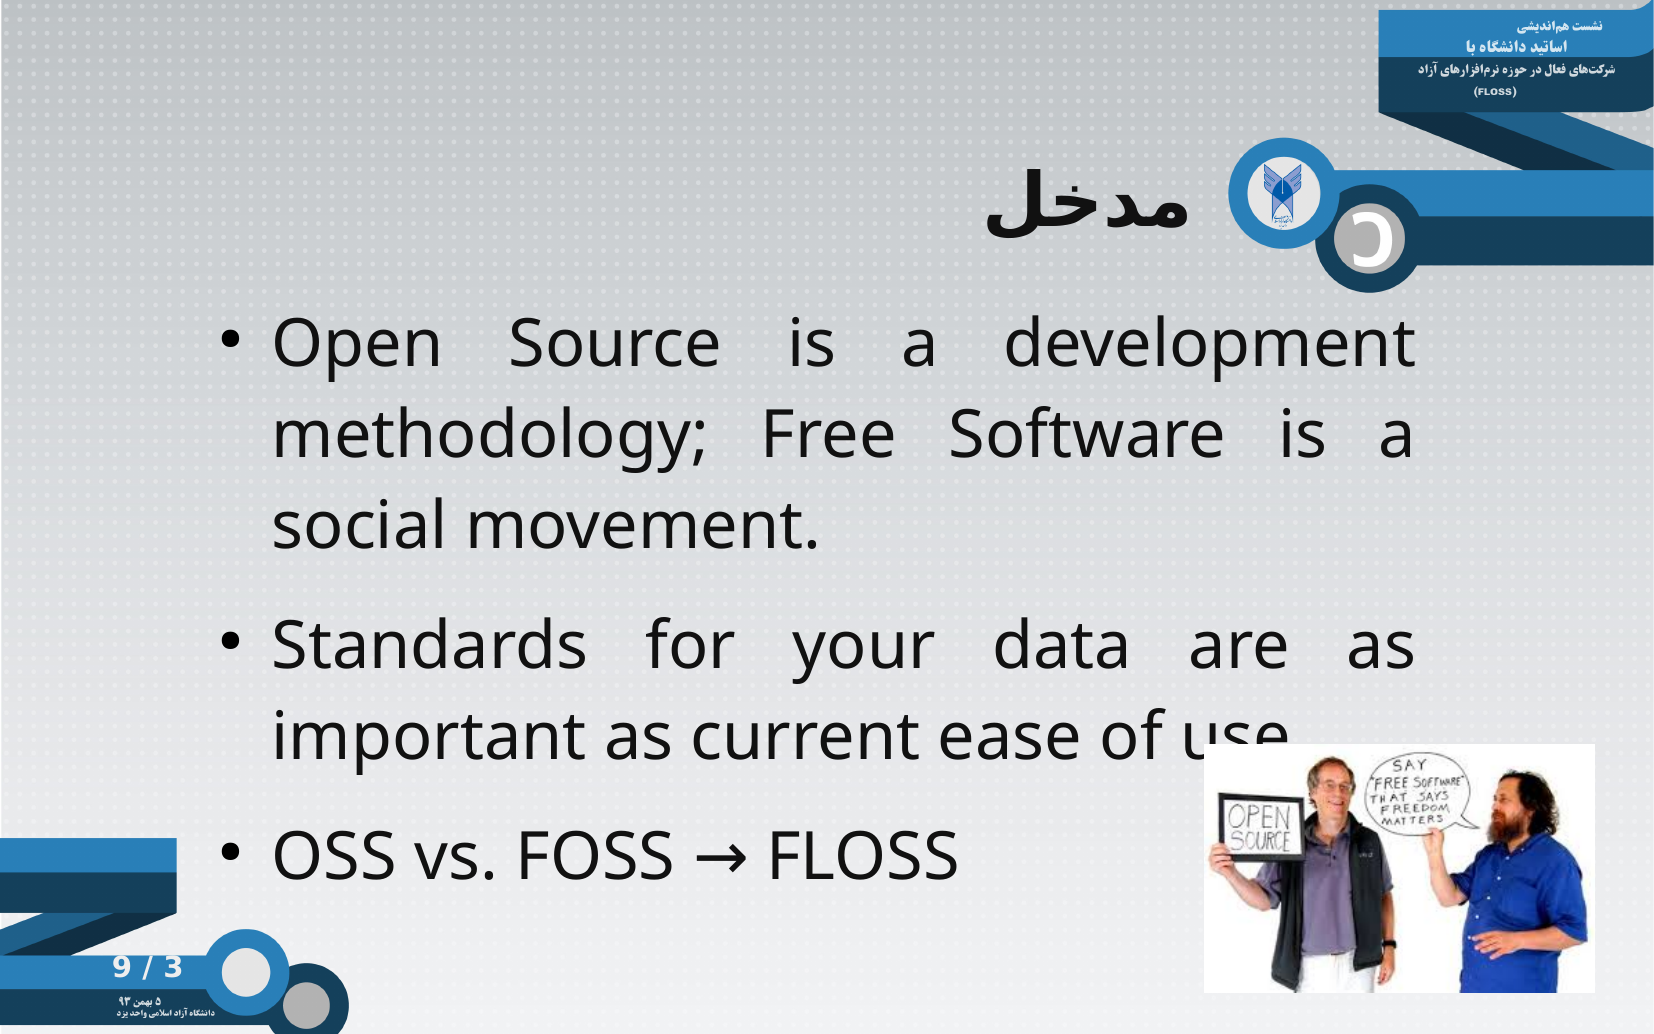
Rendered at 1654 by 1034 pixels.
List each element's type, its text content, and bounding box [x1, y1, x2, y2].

title مدخل [200, 128, 1193, 272]
picture [0, 0, 1654, 1034]
list Open Source is a development methodology; Free Software is a social movement. Standards for your data are as important as current ease of use. OSS vs. FOSS → FLOSS [200, 295, 1418, 922]
